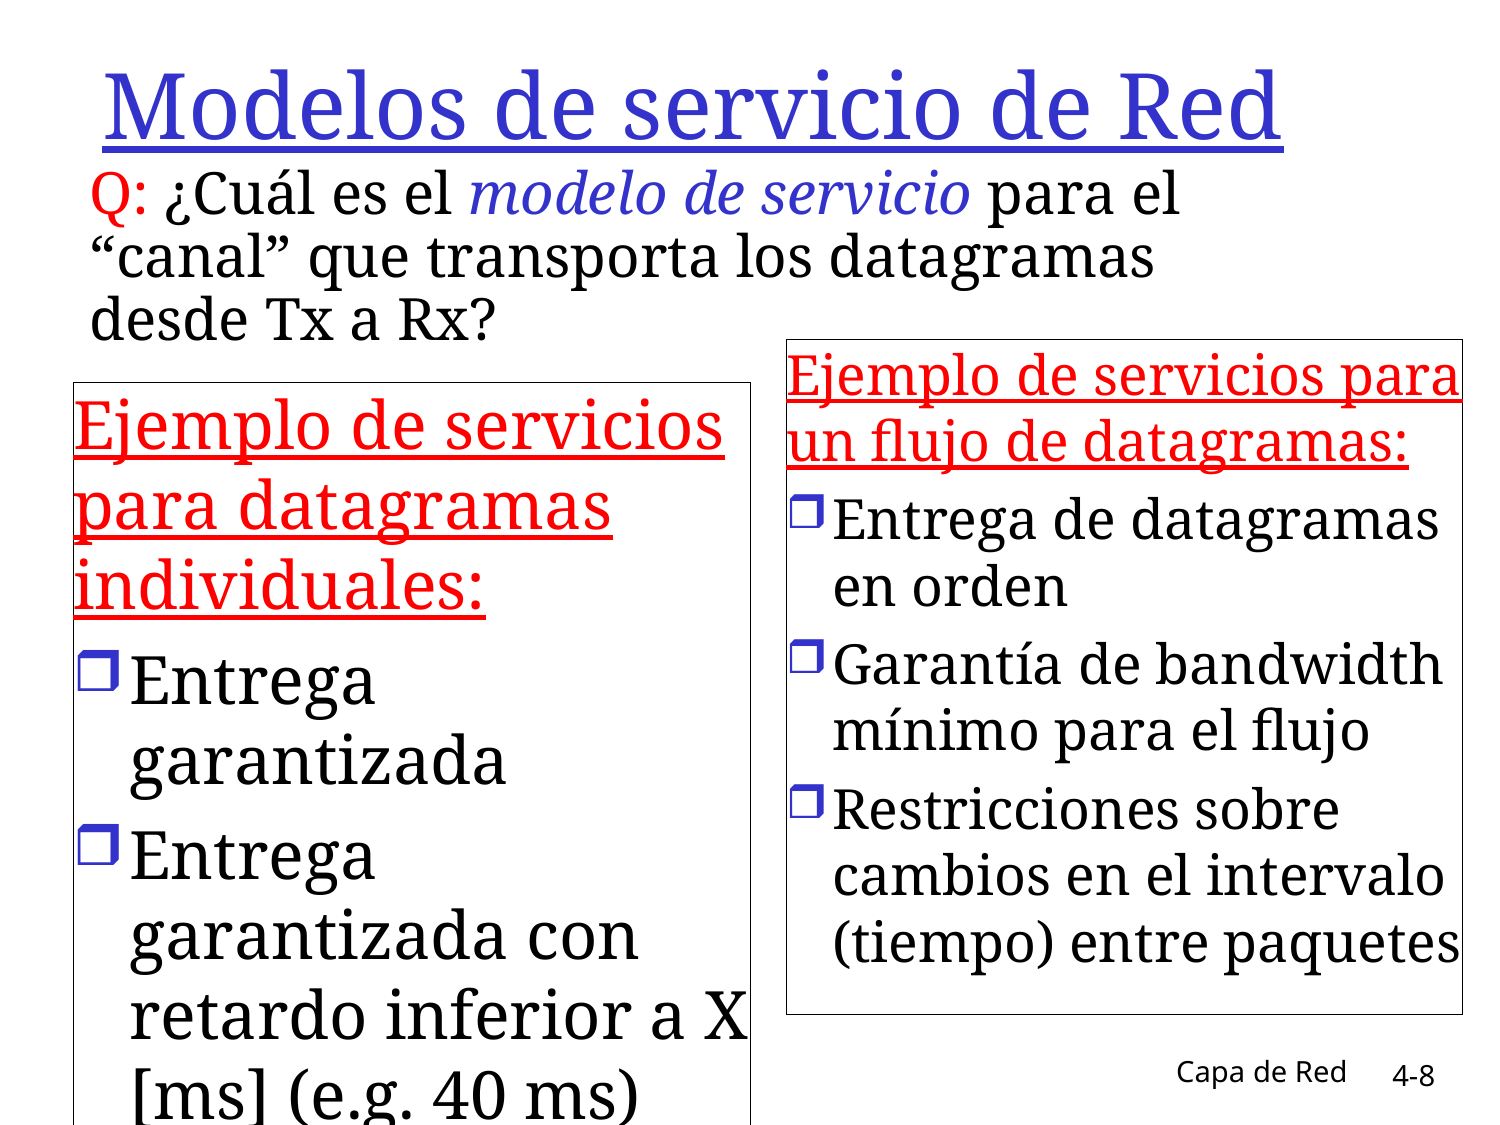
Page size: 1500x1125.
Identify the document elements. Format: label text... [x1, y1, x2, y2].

title Modelos de servicio de Red [87, 23, 1426, 188]
text_box Q: ¿Cuál es el modelo de servicio para el “canal” que transporta los datagramas desde Tx a Rx? [75, 156, 1315, 362]
list Ejemplo de servicios para datagramas individuales: Entrega garantizada Entrega garantizada con retardo inferior a X [ms] (e.g. 40 ms) [73, 382, 751, 946]
list Ejemplo de servicios para un flujo de datagramas: Entrega de datagramas en orden Garantía de bandwidth mínimo para el flujo Restricciones sobre cambios en el intervalo (tiempo) entre paquetes [786, 339, 1463, 1015]
